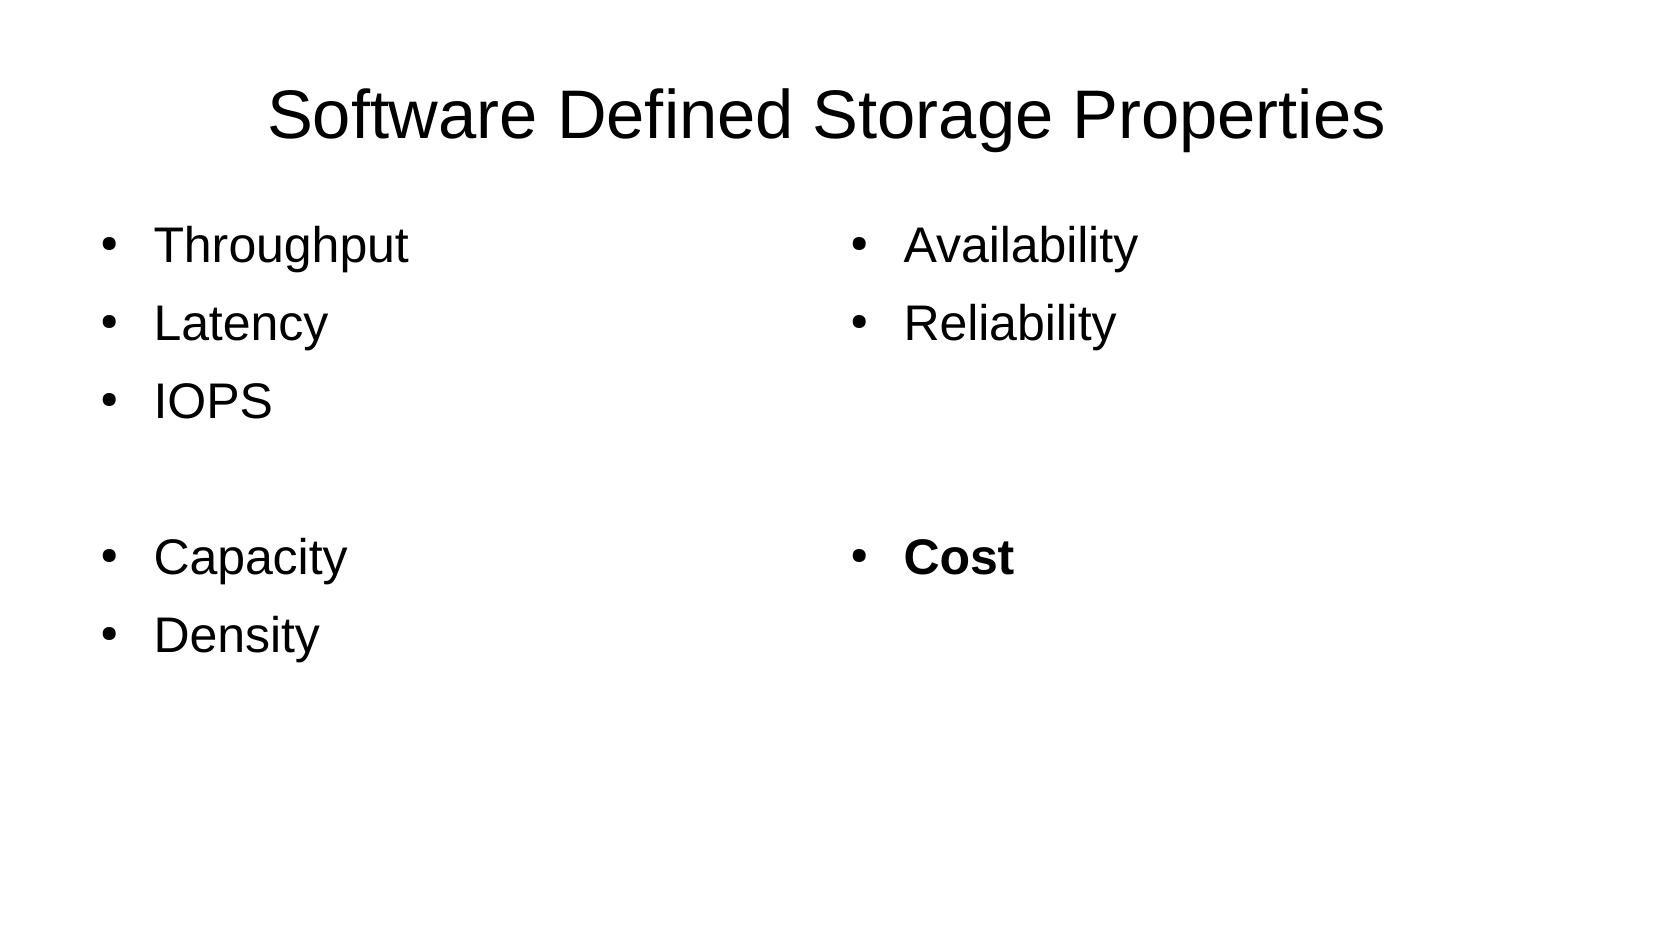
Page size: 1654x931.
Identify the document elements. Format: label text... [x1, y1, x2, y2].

list Throughput Latency IOPS Capacity Density [82, 217, 826, 758]
title Software Defined Storage Properties [82, 37, 1571, 193]
list Availability Reliability Cost [832, 217, 1576, 758]
